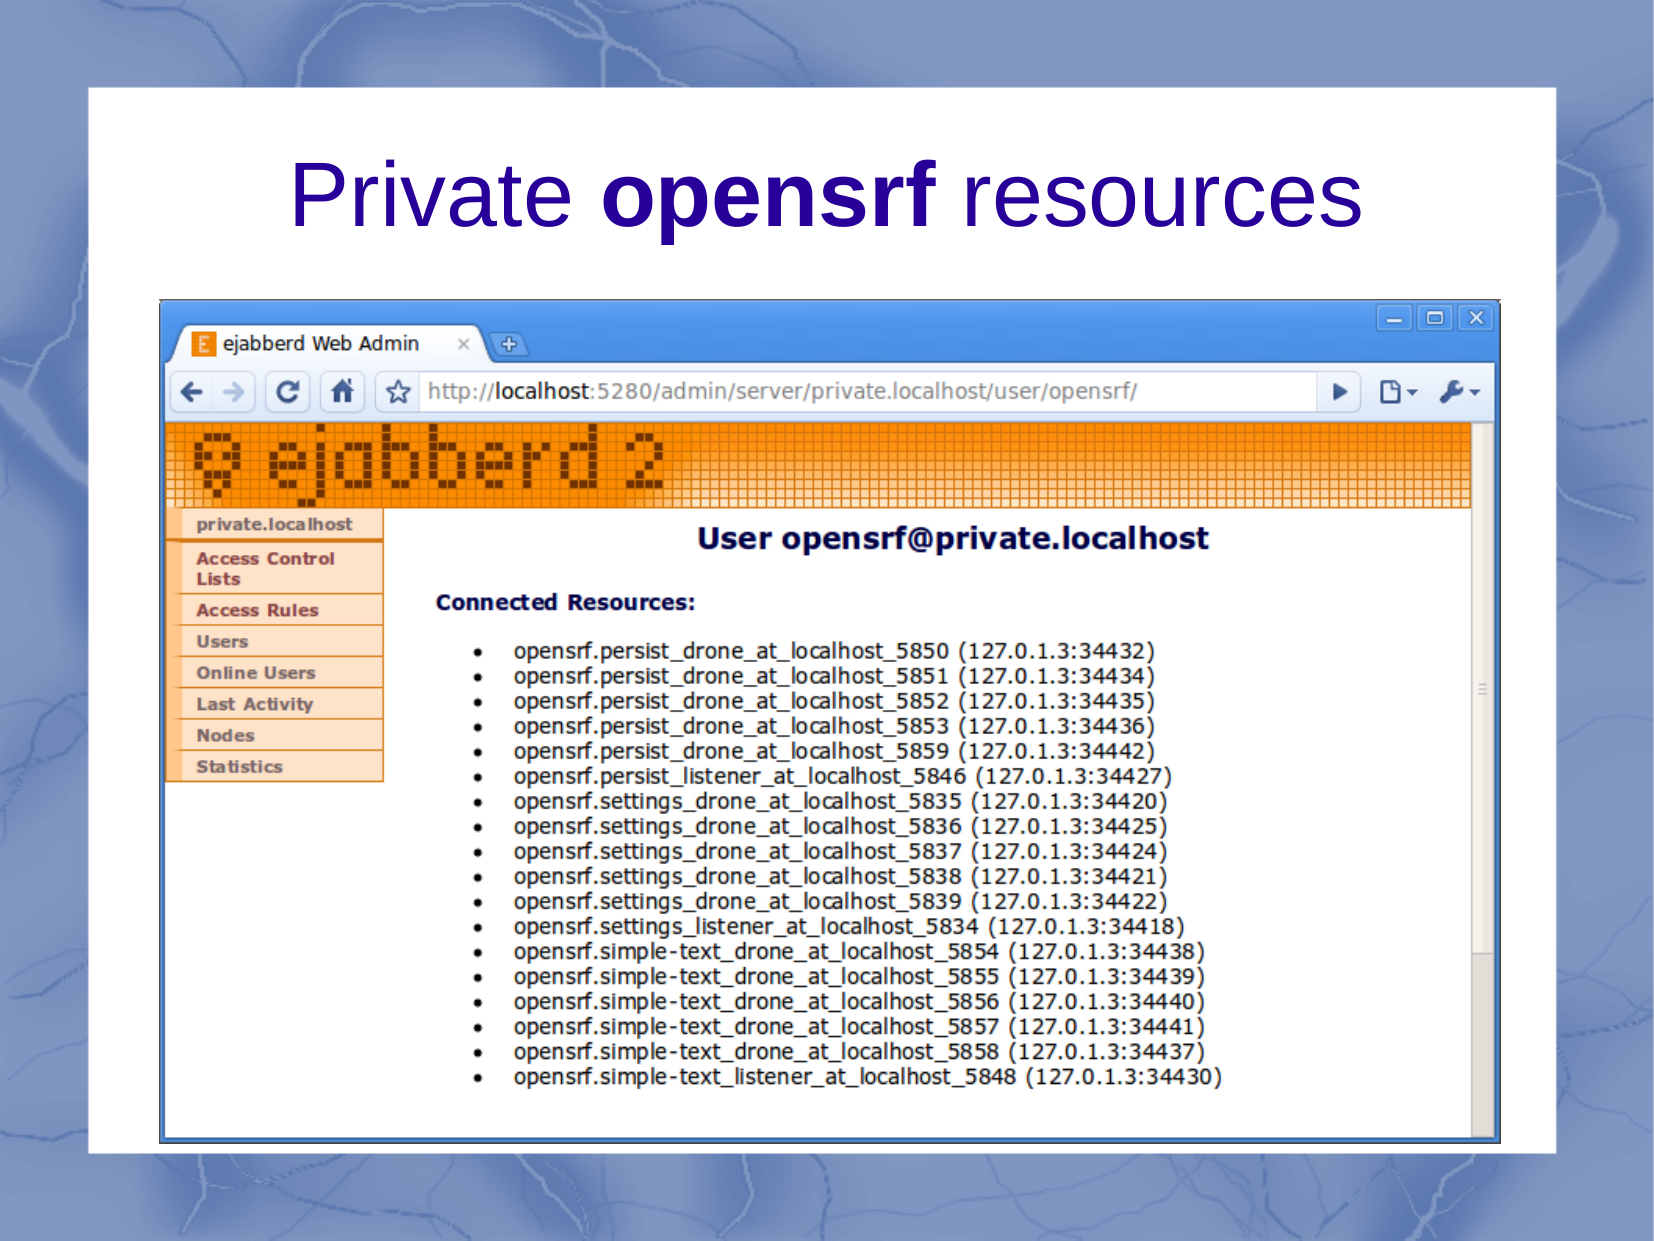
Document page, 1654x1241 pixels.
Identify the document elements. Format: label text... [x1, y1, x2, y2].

picture [0, 0, 1654, 1241]
title Private opensrf resources [118, 90, 1536, 298]
